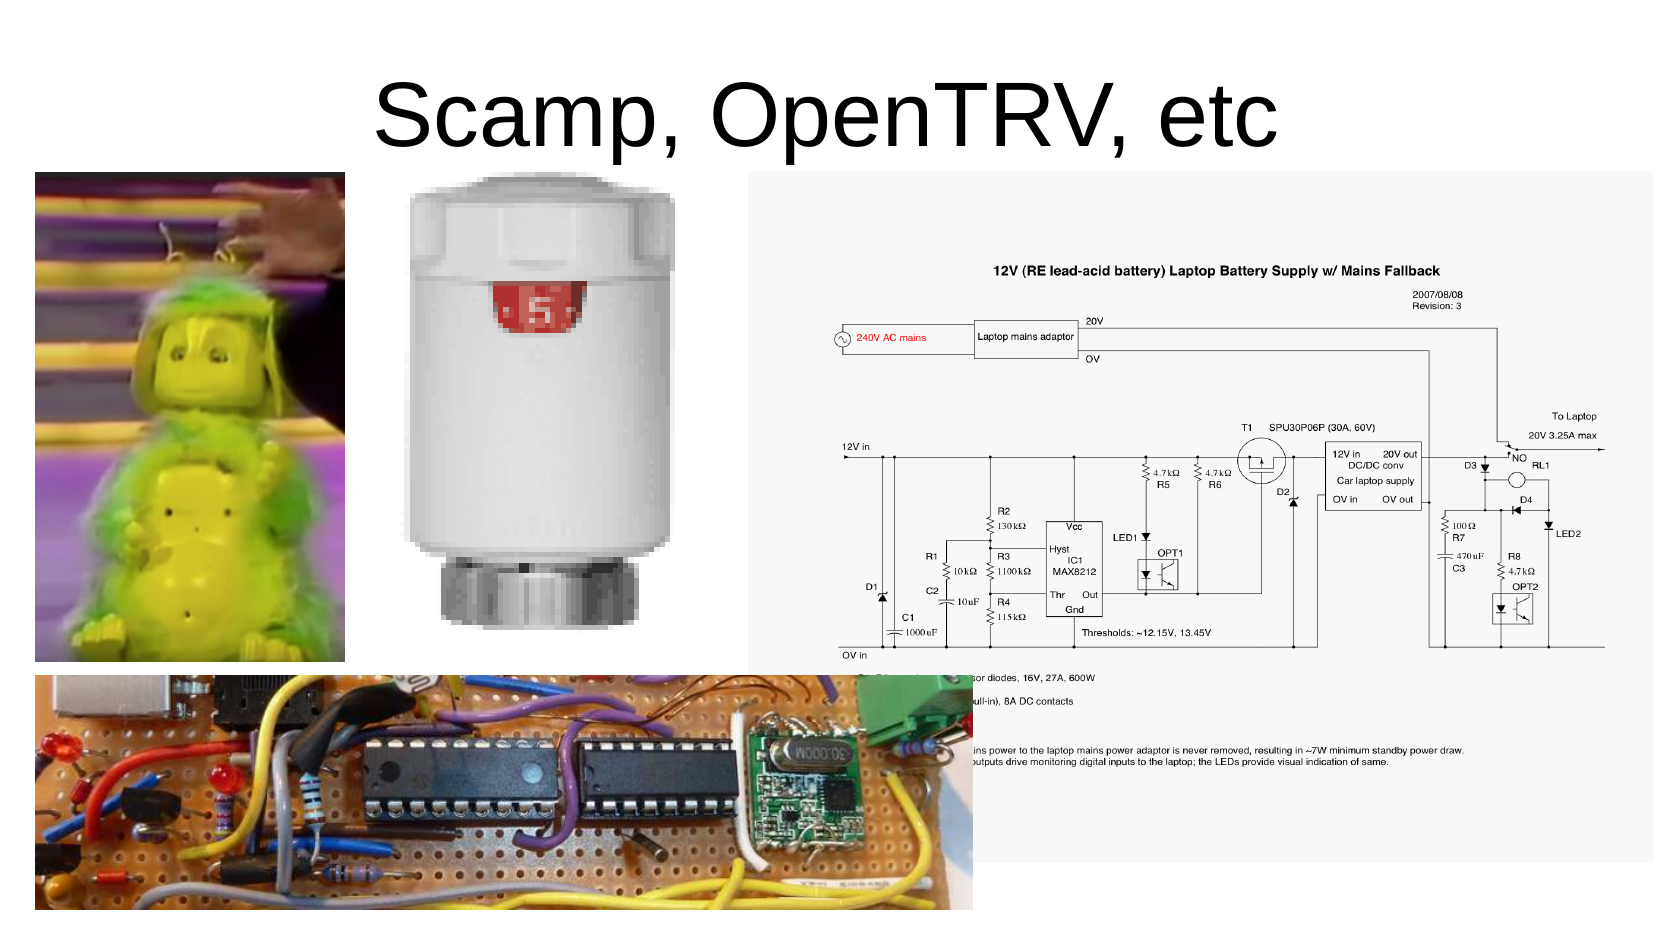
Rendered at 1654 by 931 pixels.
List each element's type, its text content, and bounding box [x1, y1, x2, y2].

title Scamp, OpenTRV, etc [82, 37, 1571, 172]
picture [35, 141, 1654, 910]
